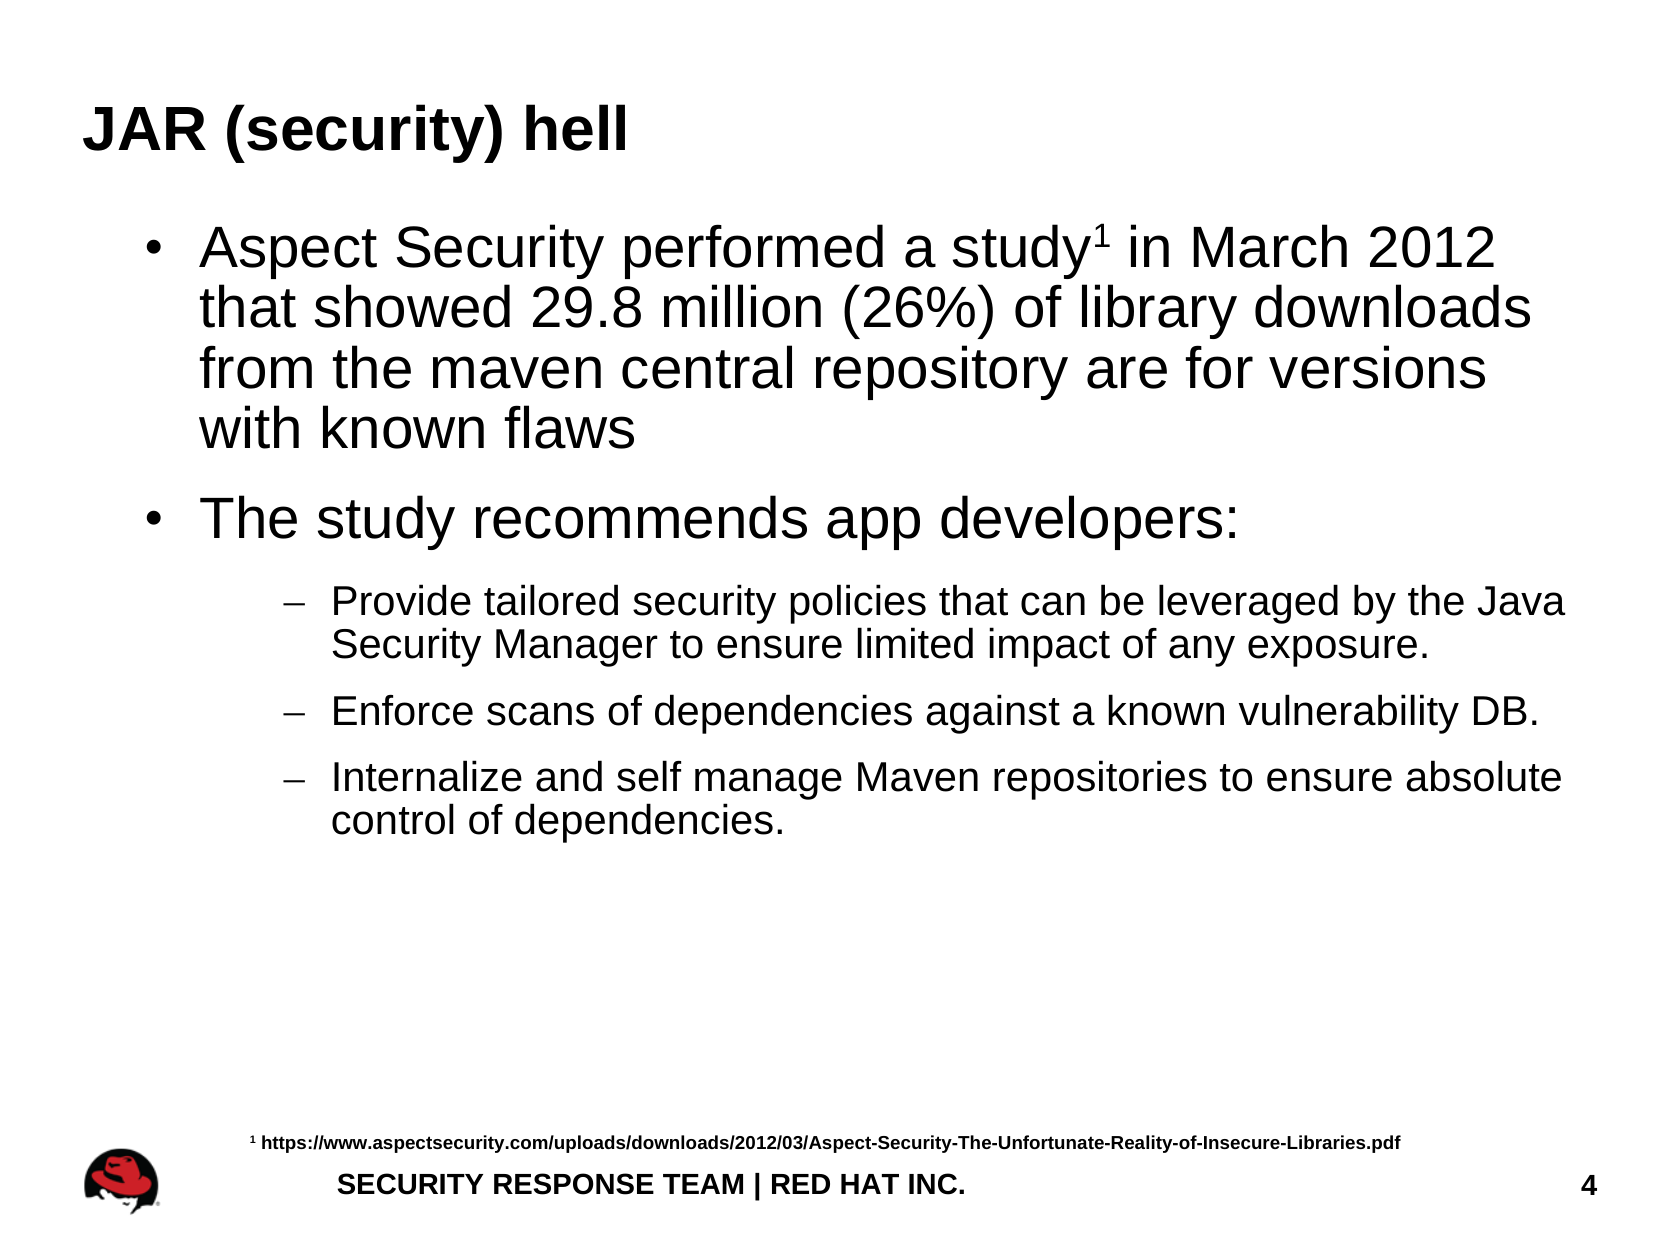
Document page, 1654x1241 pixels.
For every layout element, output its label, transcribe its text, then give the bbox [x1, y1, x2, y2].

title JAR (security) hell [82, 37, 1571, 225]
list Aspect Security performed a study1 in March 2012 that showed 29.8 million (26%) of library downloads from the maven central repository are for versions with known flaws The study recommends app developers: Provide tailored security policies that can be leveraged by the Java Security Manager to ensure limited impact of any exposure. Enforce scans of dependencies against a known vulnerability DB. Internalize and self manage Maven repositories to ensure absolute control of dependencies. [87, 219, 1576, 1033]
title 1 https://www.aspectsecurity.com/uploads/downloads/2012/03/Aspect-Security-The-Unfortunate-Reality-of-Insecure-Libraries.pdf [0, 1125, 1651, 1163]
picture [83, 1163, 166, 1224]
